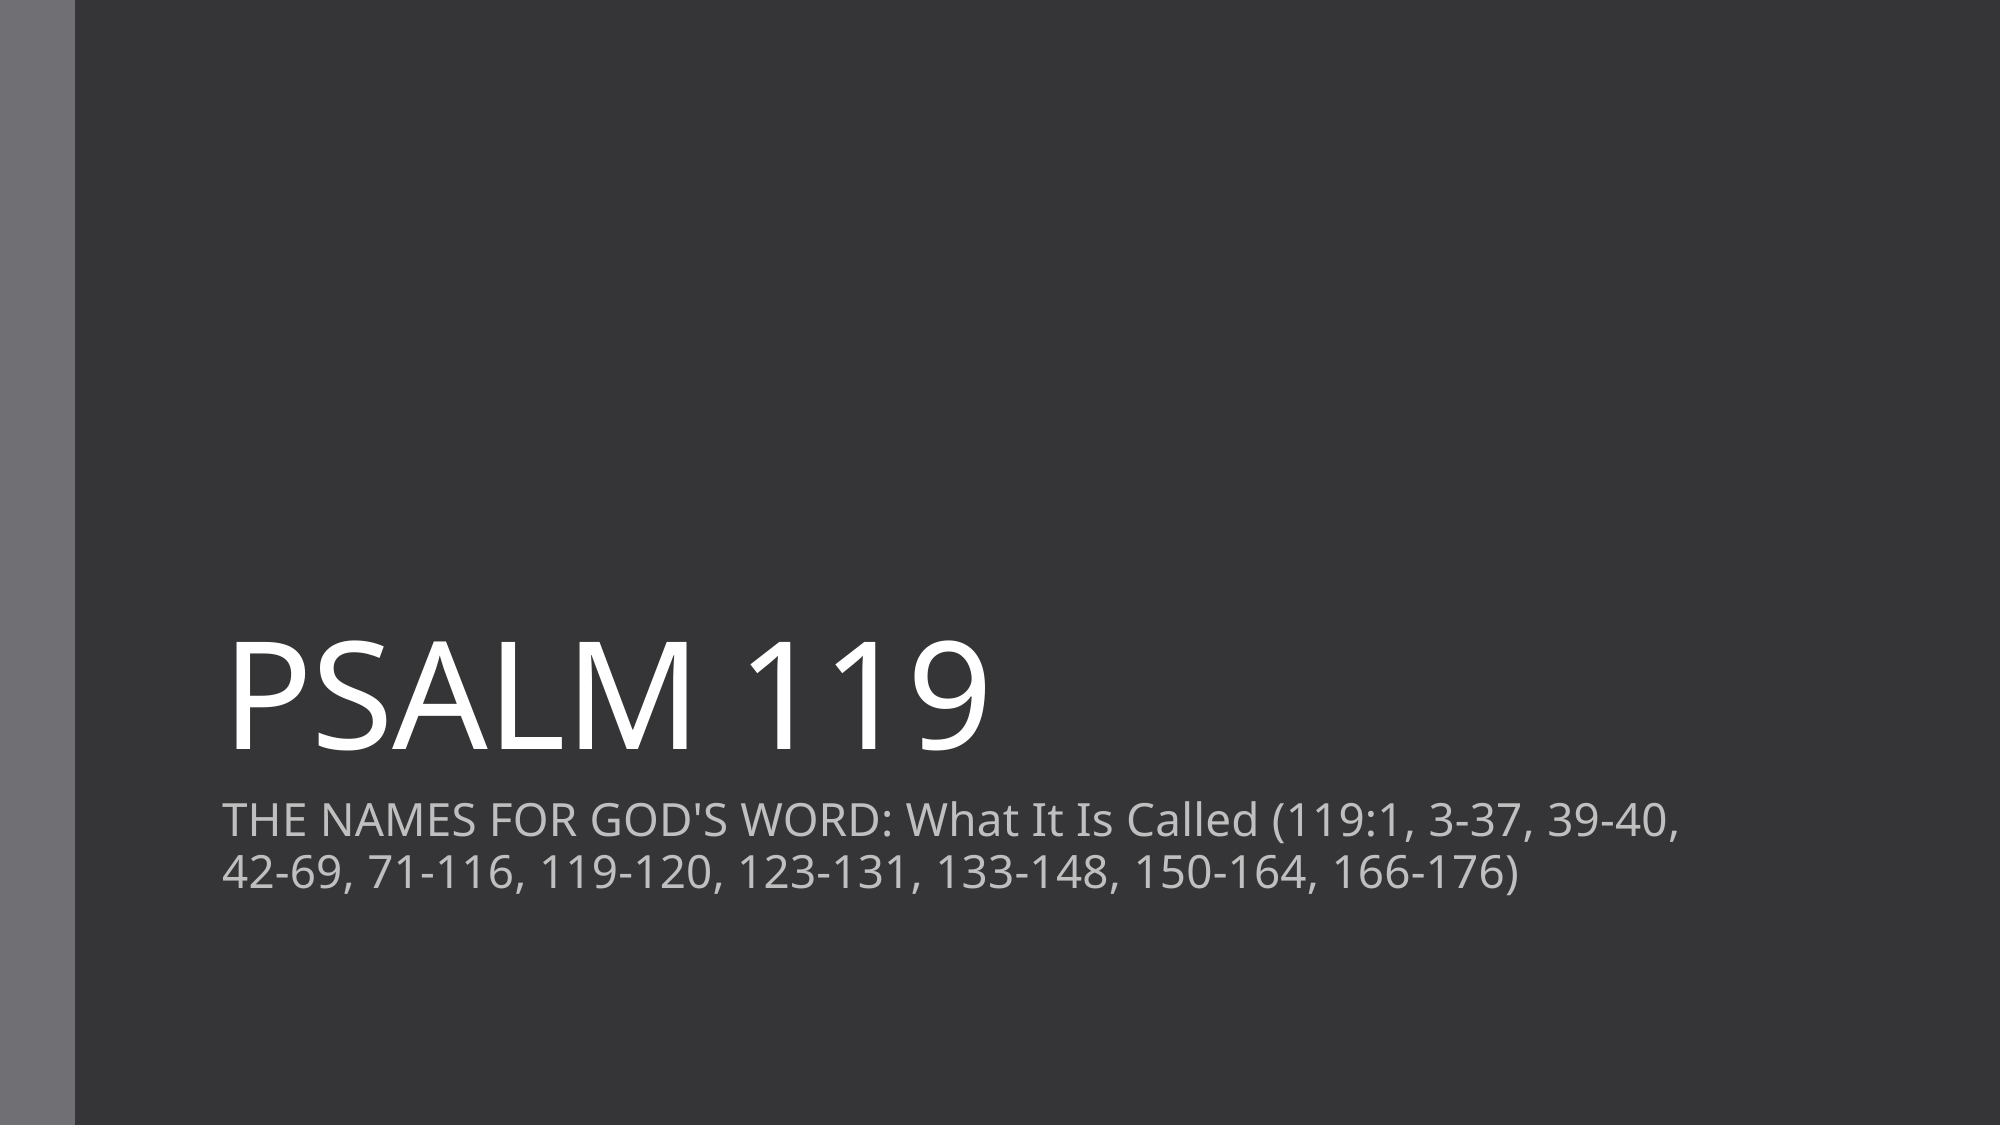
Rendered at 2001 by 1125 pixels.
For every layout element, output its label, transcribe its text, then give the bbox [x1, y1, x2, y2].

subtitle THE NAMES FOR GOD'S WORD: What It Is Called (119:1, 3-37, 39-40, 42-69, 71-116, 119-120, 123-131, 133-148, 150-164, 166-176) [206, 787, 1752, 1066]
title PSALM 119 [206, 124, 1752, 787]
